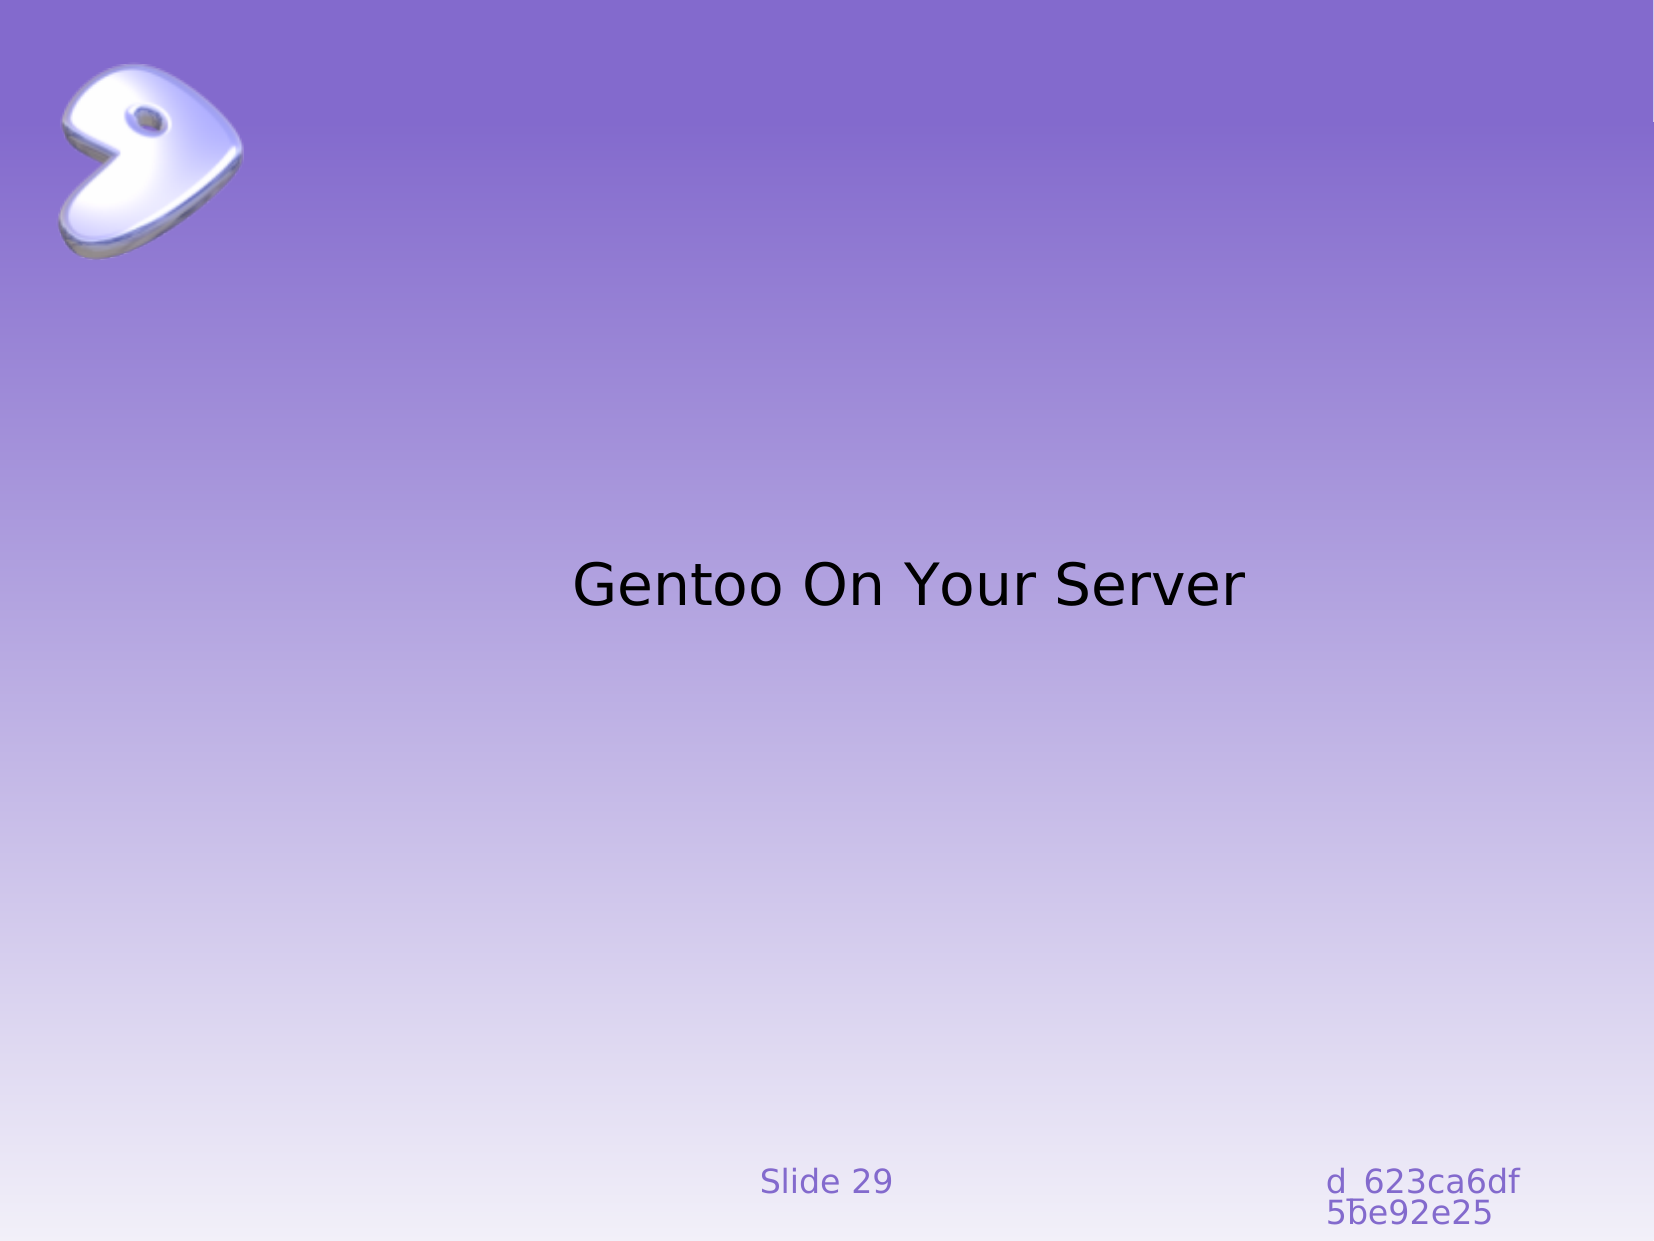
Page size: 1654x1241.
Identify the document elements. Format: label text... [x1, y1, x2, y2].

subtitle Gentoo On Your Server [288, 44, 1531, 1127]
picture [49, 61, 248, 266]
